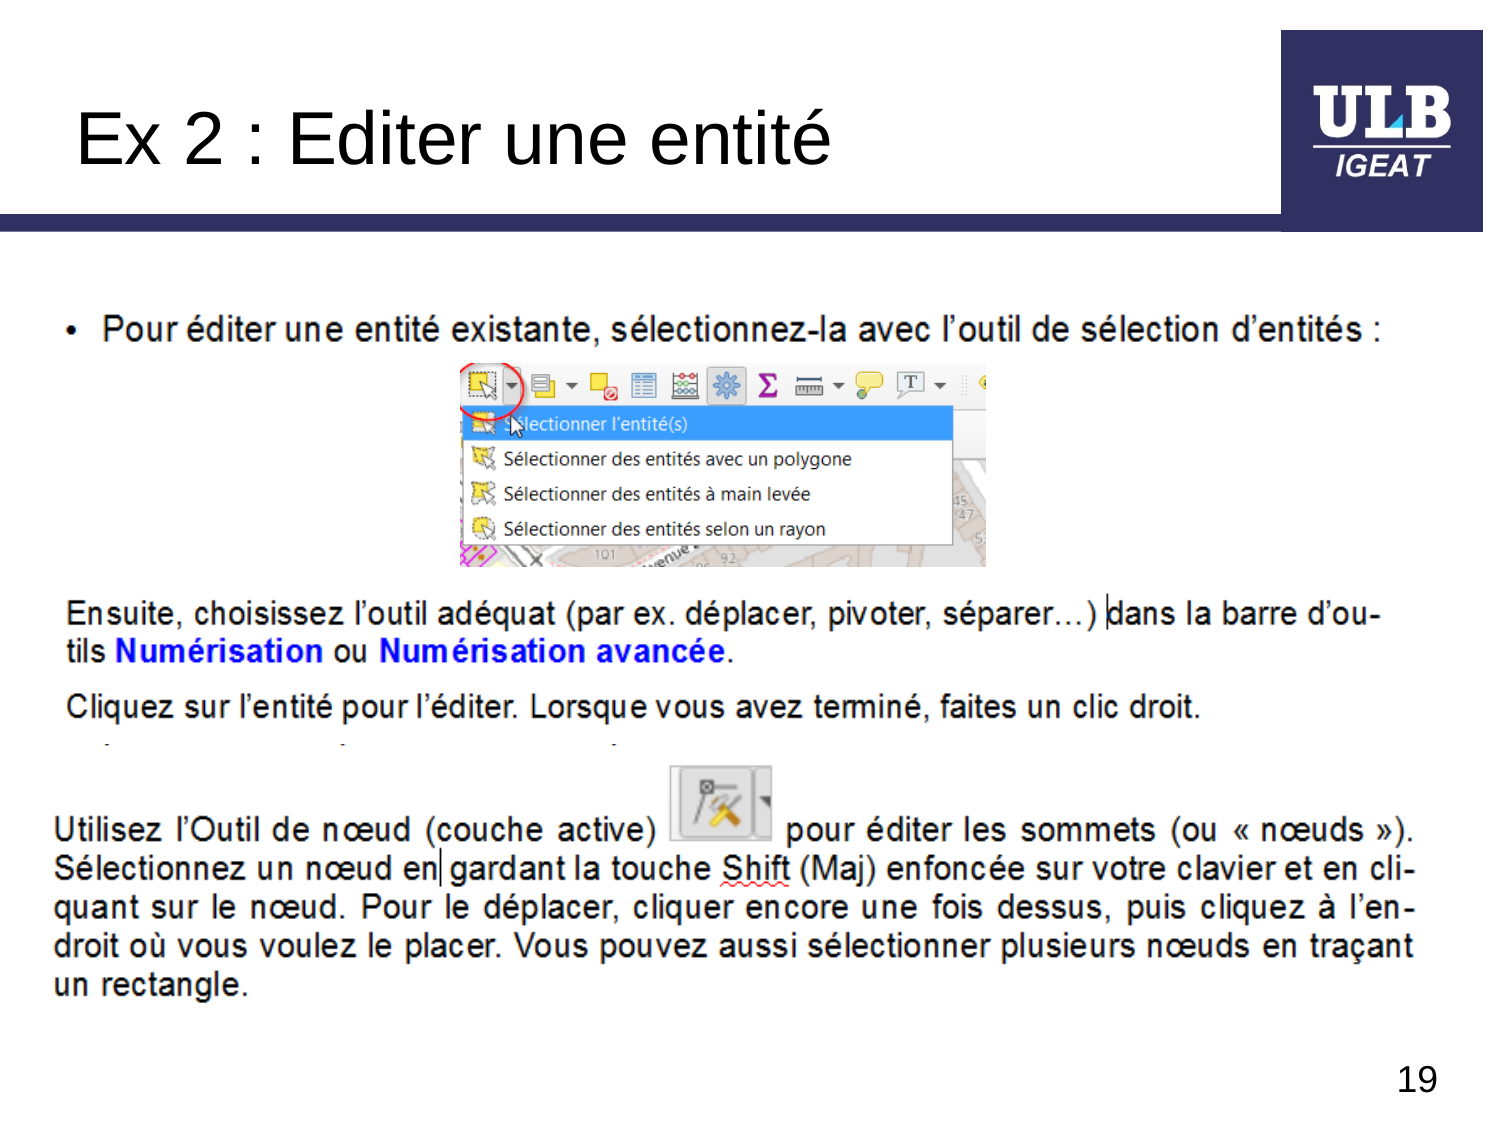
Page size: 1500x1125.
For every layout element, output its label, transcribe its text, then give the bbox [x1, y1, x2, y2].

picture [41, 283, 1430, 567]
picture [50, 576, 1418, 733]
picture [27, 744, 1459, 1040]
picture [1281, 30, 1483, 232]
title Ex 2 : Editer une entité [75, 44, 1425, 233]
